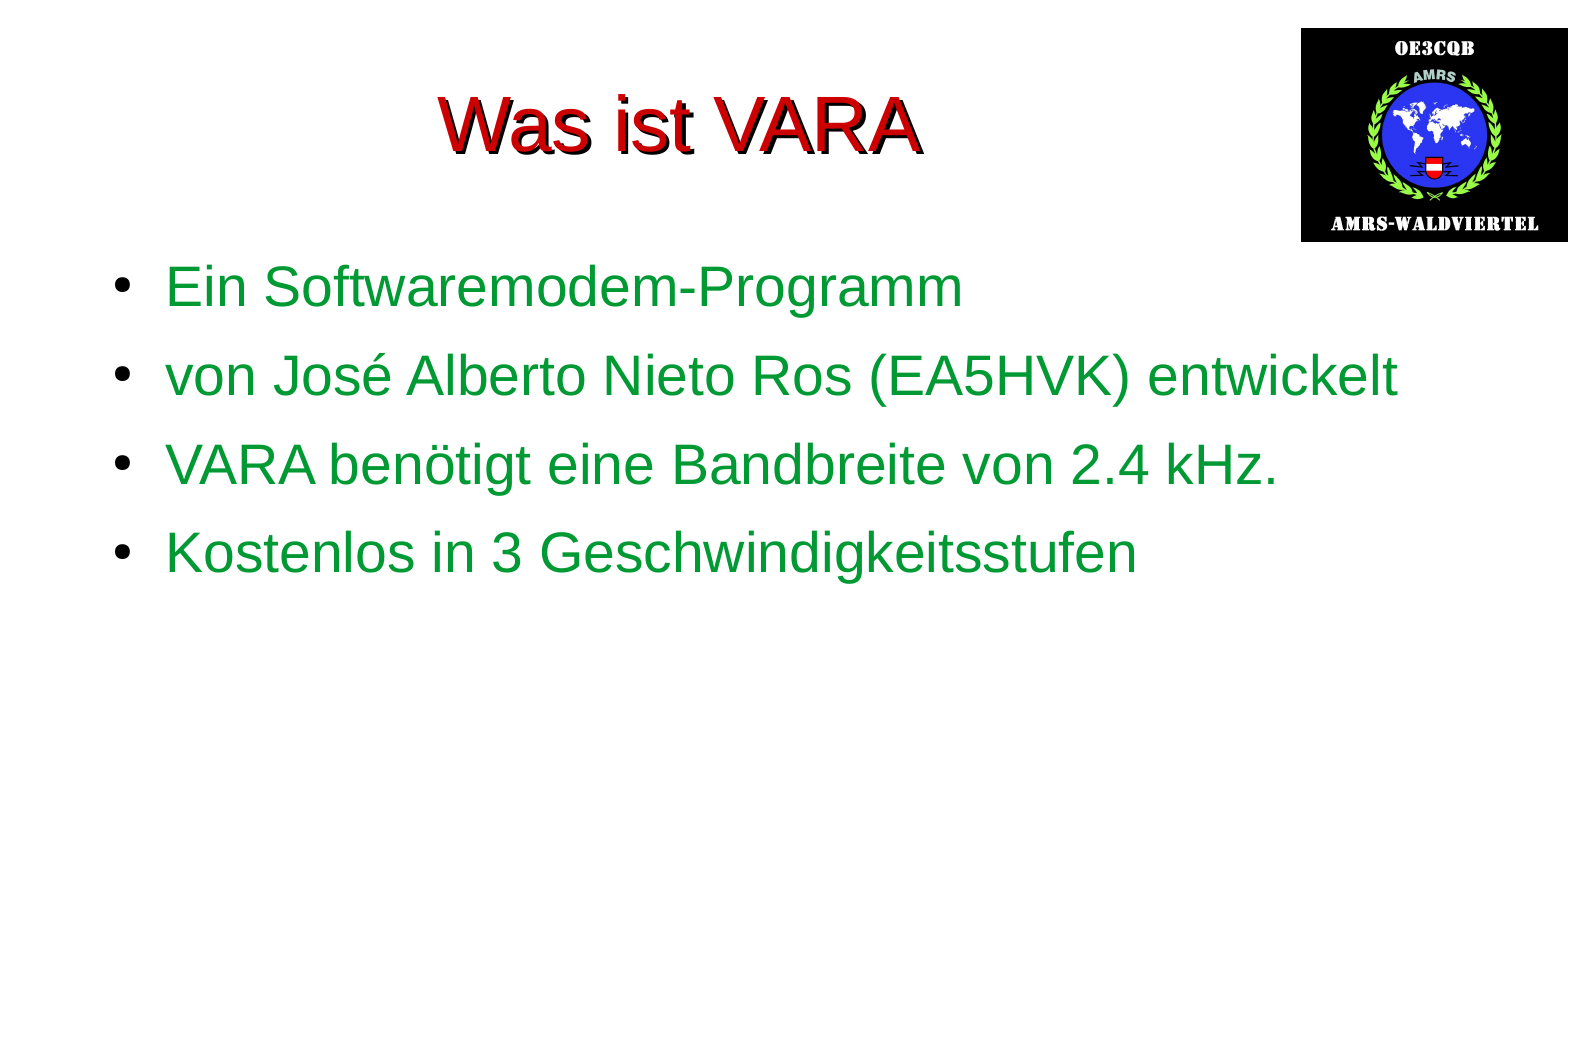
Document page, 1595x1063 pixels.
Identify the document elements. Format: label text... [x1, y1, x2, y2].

picture [1301, 28, 1568, 242]
title Was ist VARA [59, 35, 1300, 213]
list Ein Softwaremodem-Programm von José Alberto Nieto Ros (EA5HVK) entwickelt VARA benötigt eine Bandbreite von 2.4 kHz. Kostenlos in 3 Geschwindigkeitsstufen [94, 255, 1530, 957]
